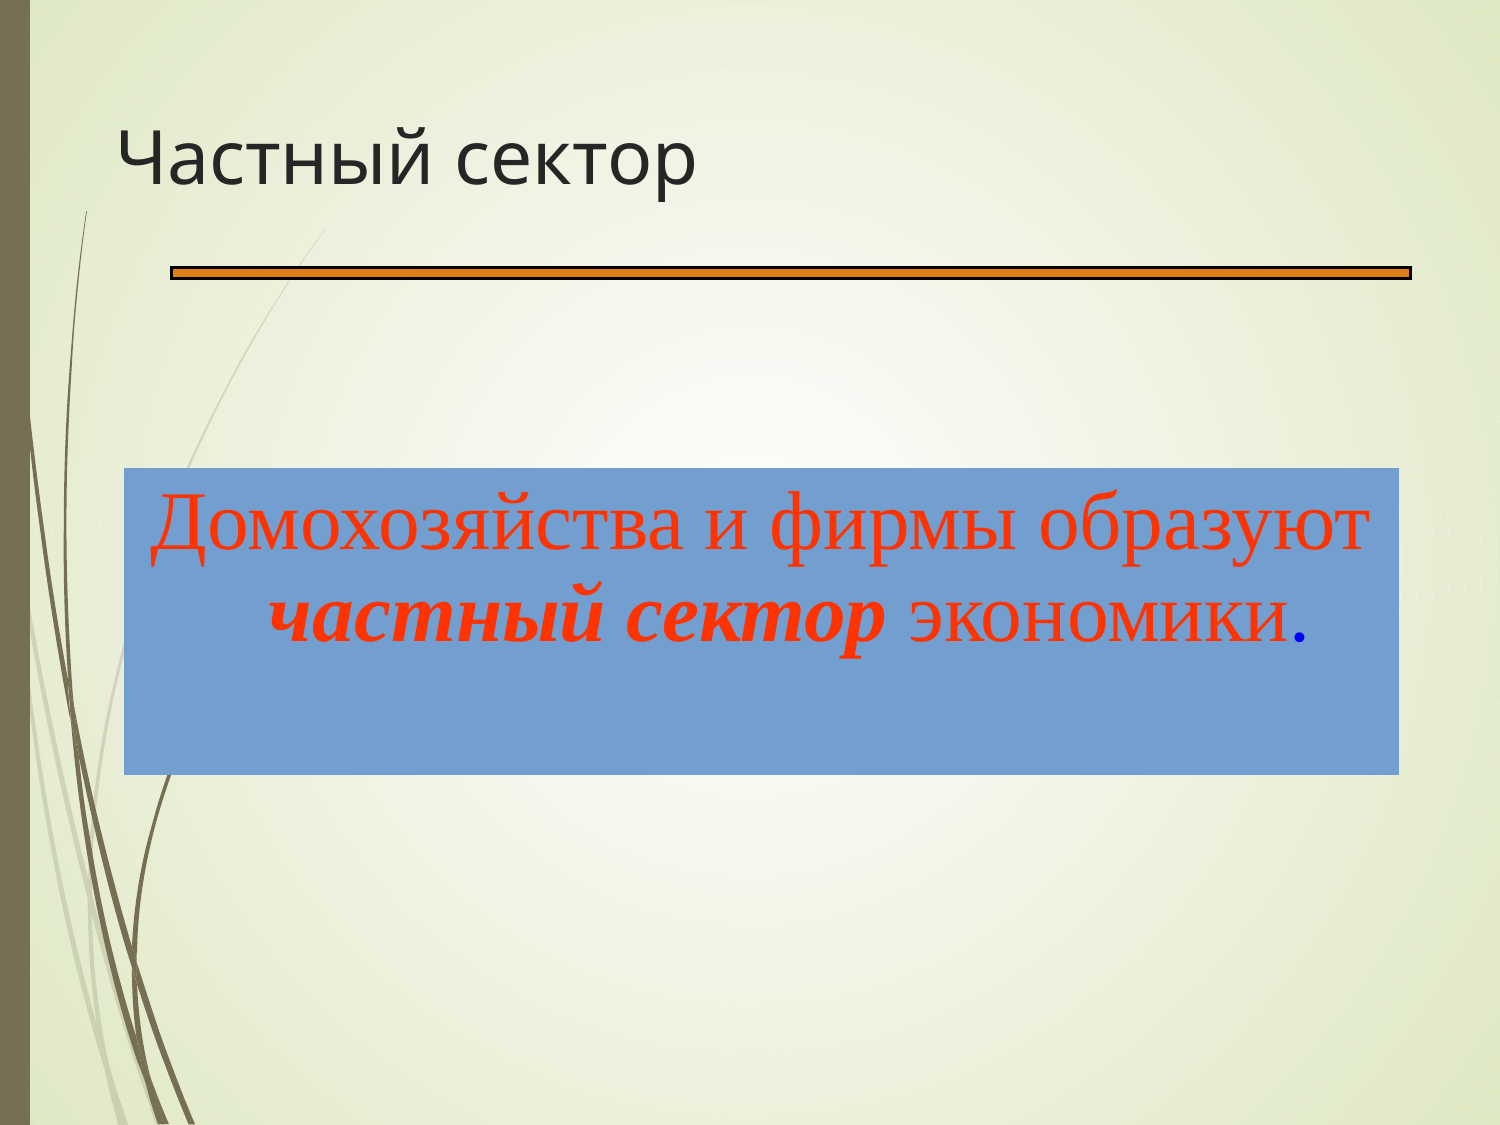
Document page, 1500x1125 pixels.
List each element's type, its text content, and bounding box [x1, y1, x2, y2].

table_header Домохозяйства и фирмы образуют частный сектор экономики. [124, 468, 1399, 775]
title Частный сектор [100, 101, 1376, 290]
